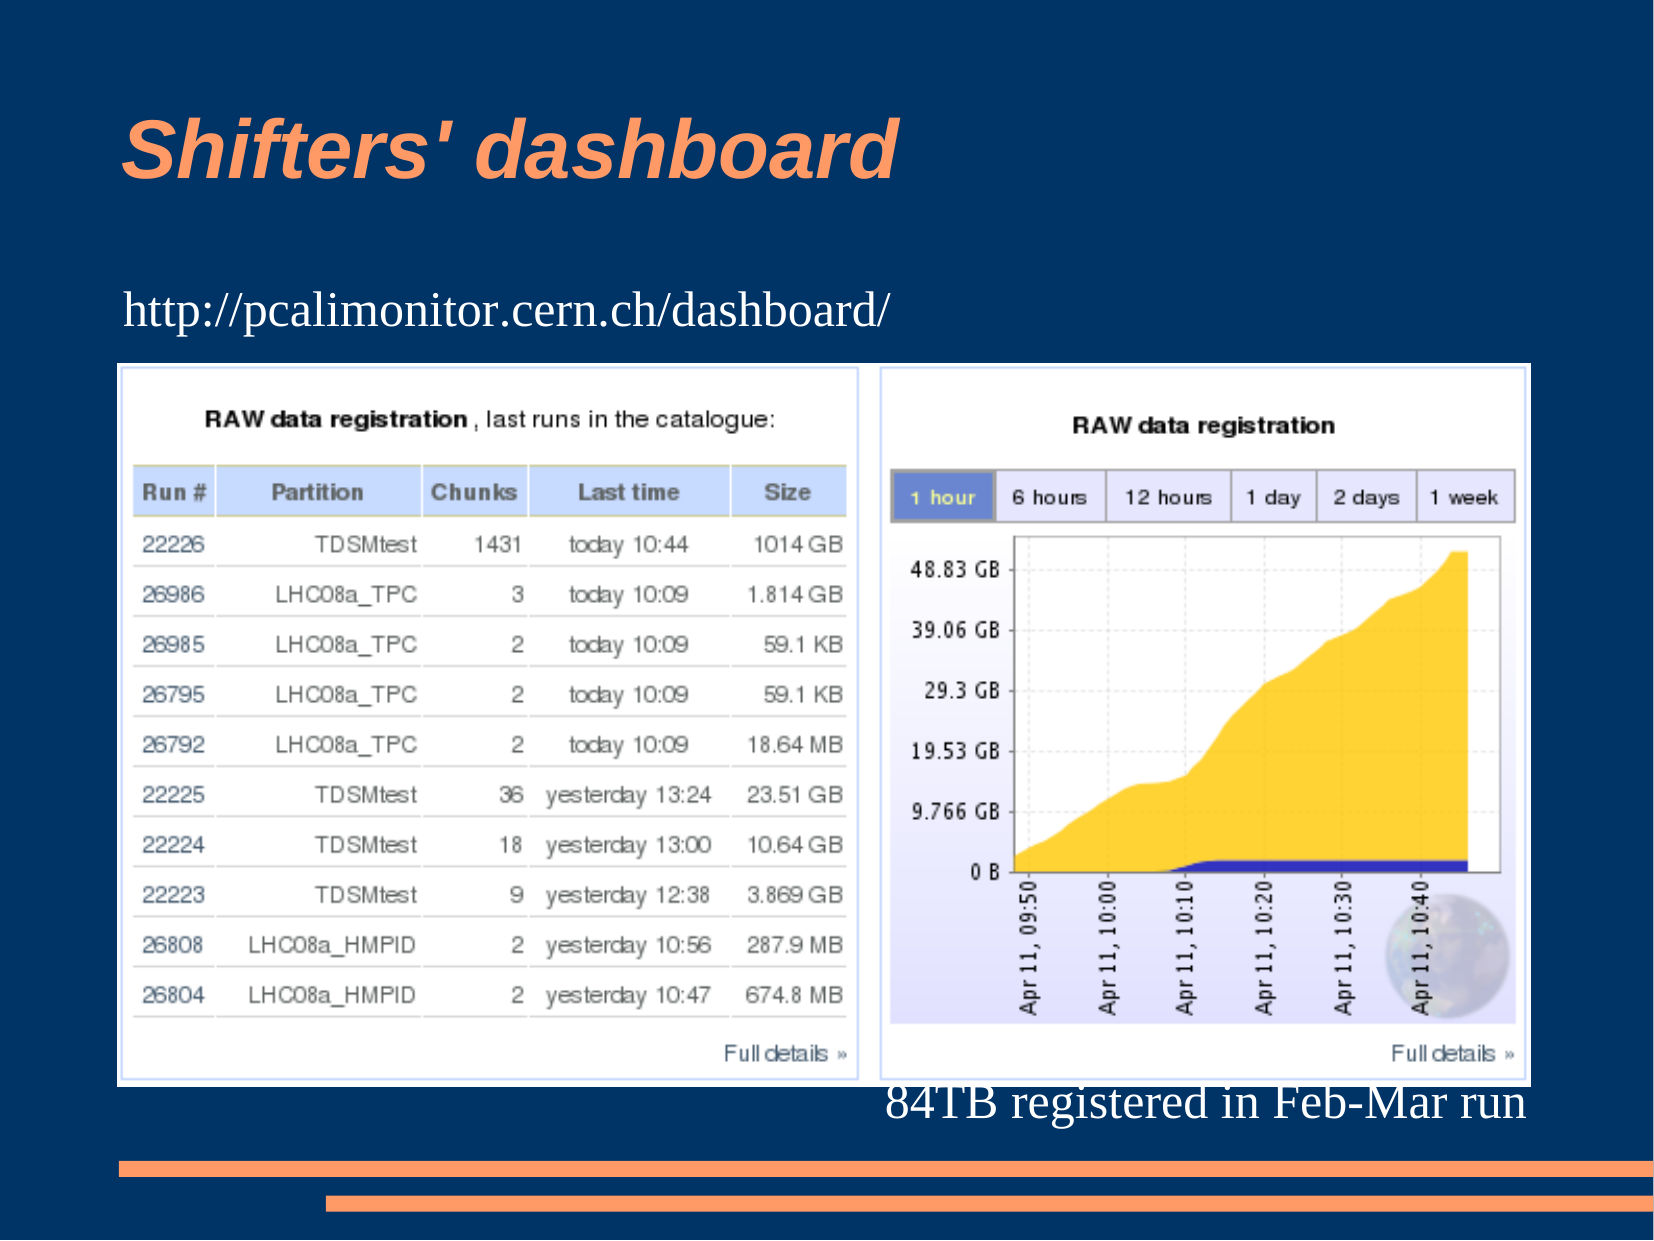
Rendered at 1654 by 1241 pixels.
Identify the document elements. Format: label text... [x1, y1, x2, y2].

text_box http://pcalimonitor.cern.ch/dashboard/ [123, 281, 1513, 352]
text_box 84TB registered in Feb-Mar run [884, 1073, 1632, 1144]
title Shifters' dashboard [121, 46, 1534, 254]
text_box [175, 319, 1565, 389]
picture [117, 363, 1531, 1087]
